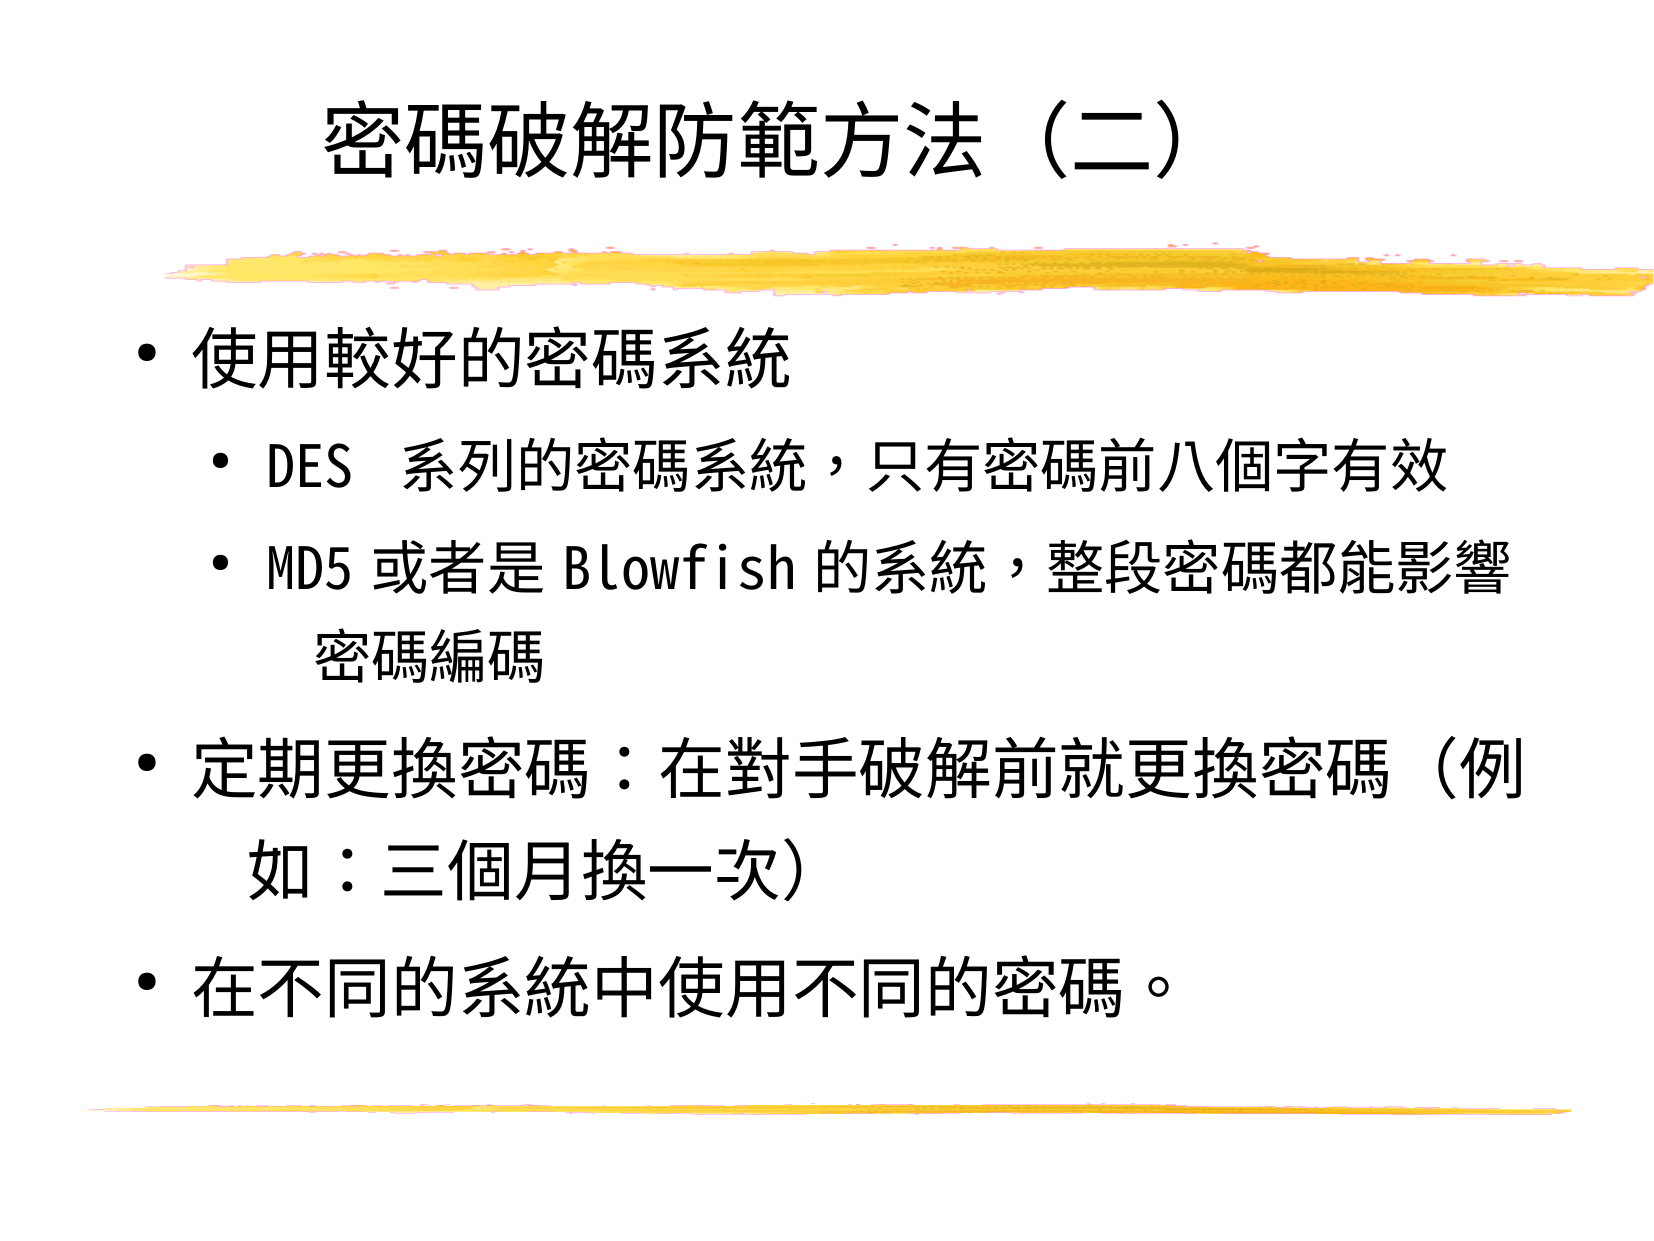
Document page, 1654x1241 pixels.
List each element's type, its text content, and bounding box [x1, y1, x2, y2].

picture [165, 237, 1654, 308]
title 密碼破解防範方法（二） [76, 28, 1482, 235]
list 使用較好的密碼系統 DES 系列的密碼系統，只有密碼前八個字有效 MD5或者是Blowfish的系統，整段密碼都能影響密碼編碼 定期更換密碼：在對手破解前就更換密碼（例如：三個月換一次） 在不同的系統中使用不同的密碼。 [135, 300, 1541, 1100]
picture [82, 1102, 1571, 1117]
